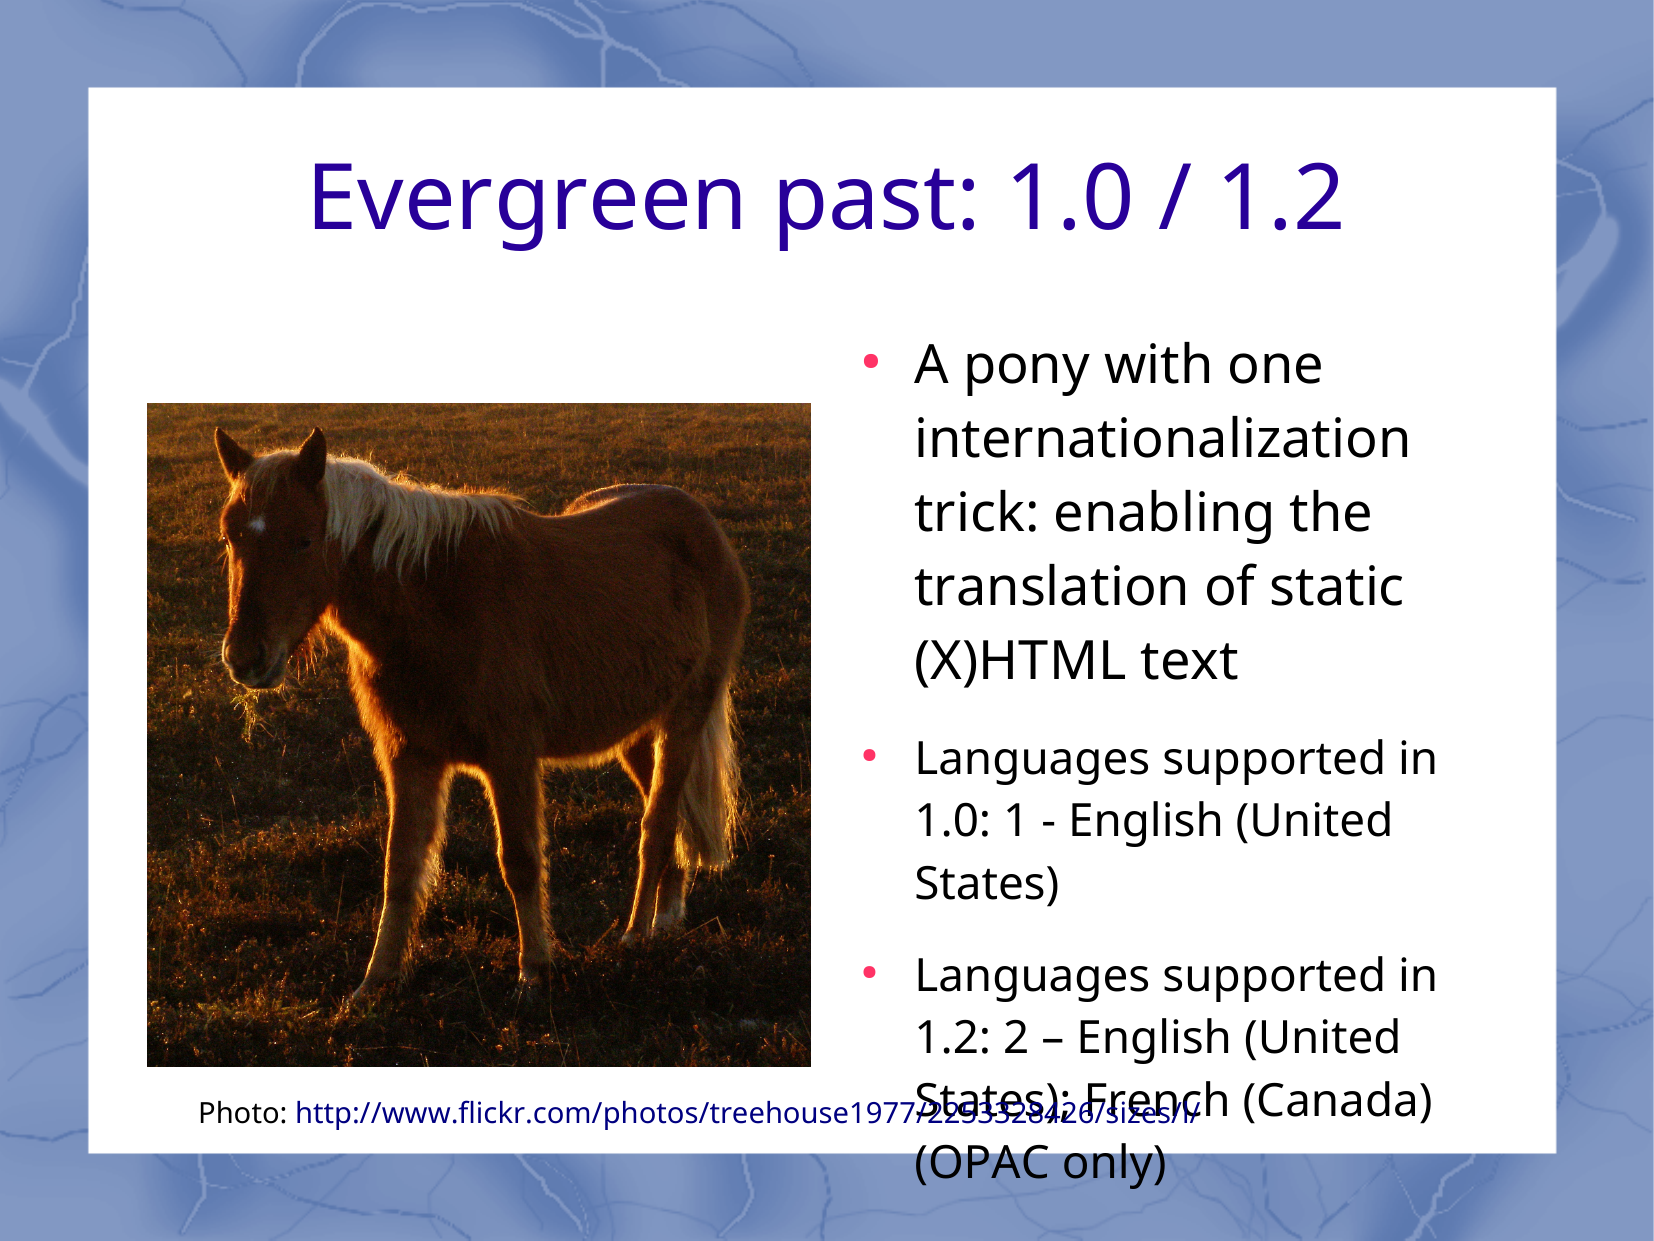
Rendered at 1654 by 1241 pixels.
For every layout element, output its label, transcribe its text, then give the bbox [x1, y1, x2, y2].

text_box Photo: http://www.flickr.com/photos/treehouse1977/2253328426/sizes/l/ [127, 1092, 1359, 1138]
list A pony with one internationalization trick: enabling the translation of static (X)HTML text Languages supported in 1.0: 1 - English (United States) Languages supported in 1.2: 2 – English (United States); French (Canada) (OPAC only) [843, 325, 1507, 1145]
picture [0, 0, 1654, 1241]
title Evergreen past: 1.0 / 1.2 [118, 90, 1536, 298]
